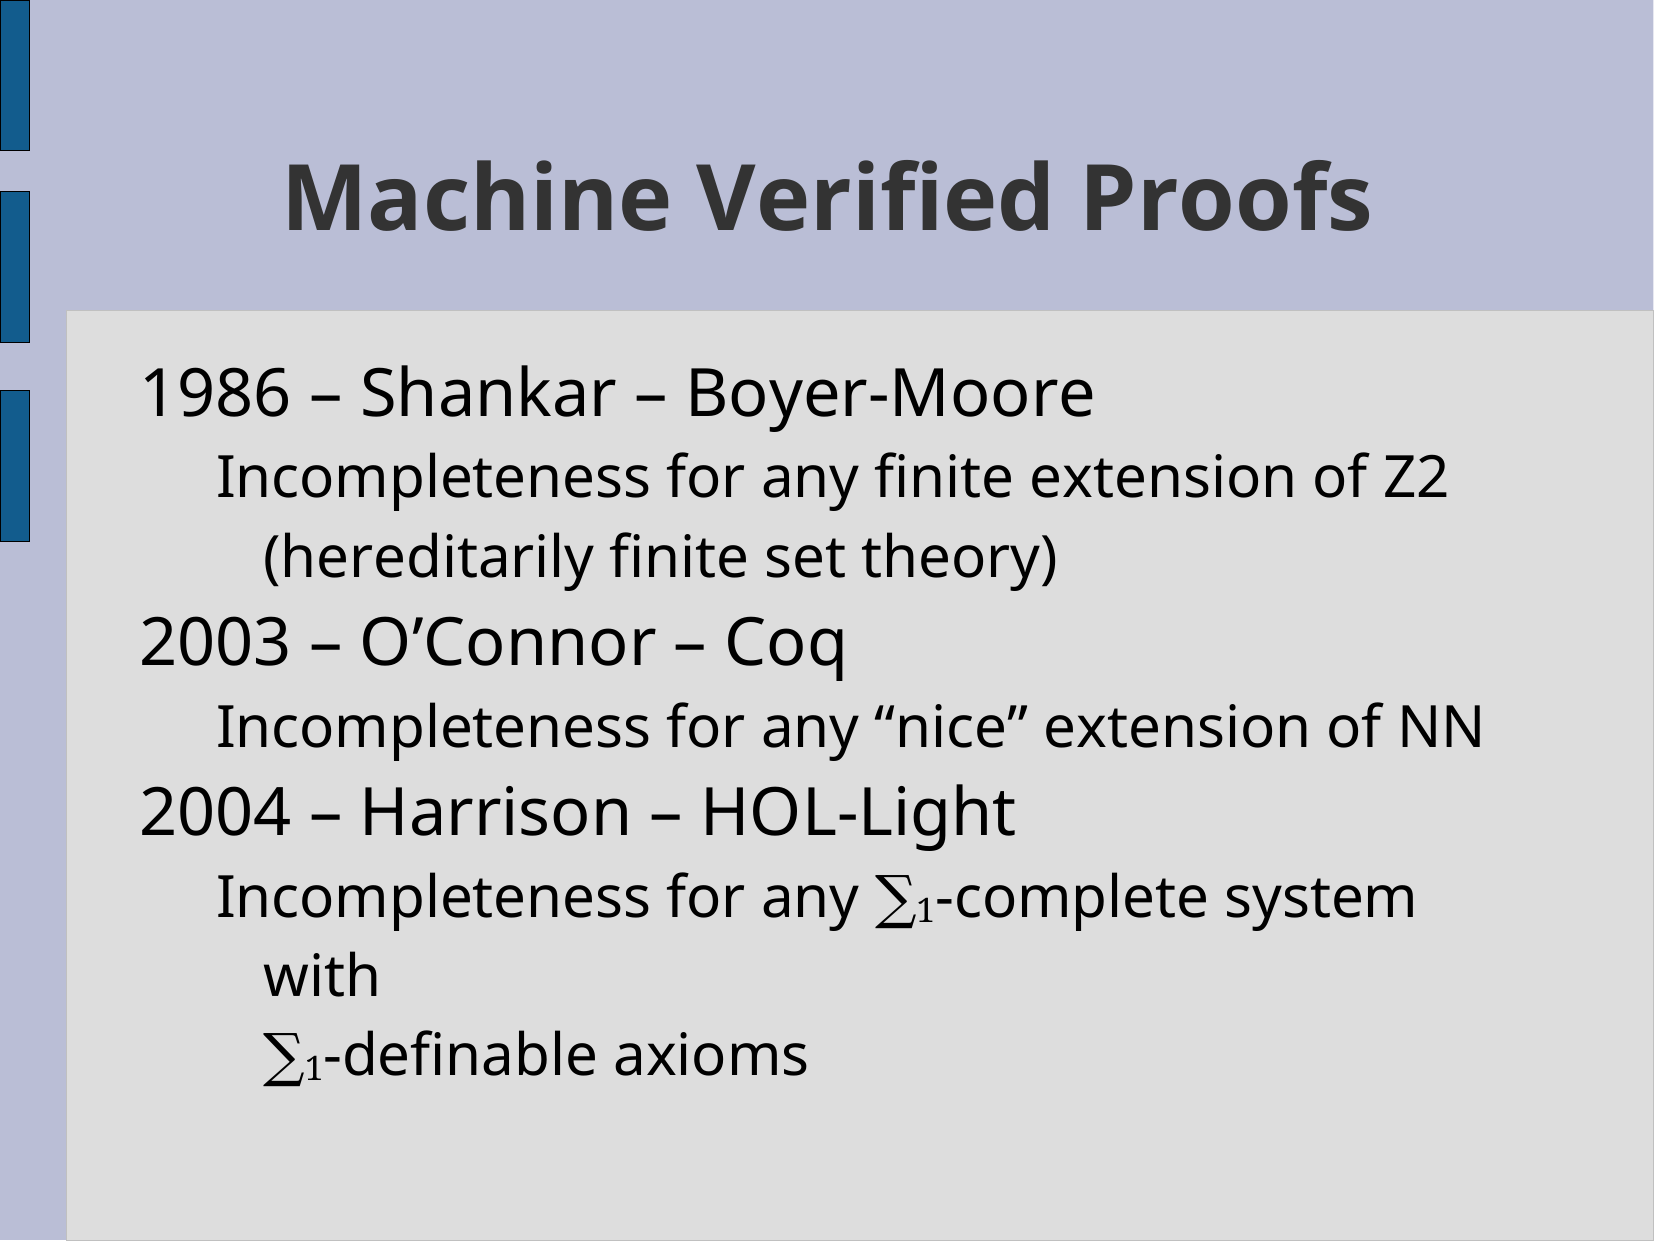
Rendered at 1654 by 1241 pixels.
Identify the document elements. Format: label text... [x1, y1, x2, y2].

list 1986 – Shankar – Boyer-Moore Incompleteness for any finite extension of Z2 (hereditarily finite set theory) 2003 – O’Connor – Coq Incompleteness for any “nice” extension of NN 2004 – Harrison – HOL-Light Incompleteness for any ∑1-complete system with ∑1-definable axioms [121, 344, 1534, 1209]
title Machine Verified Proofs [121, 91, 1534, 299]
